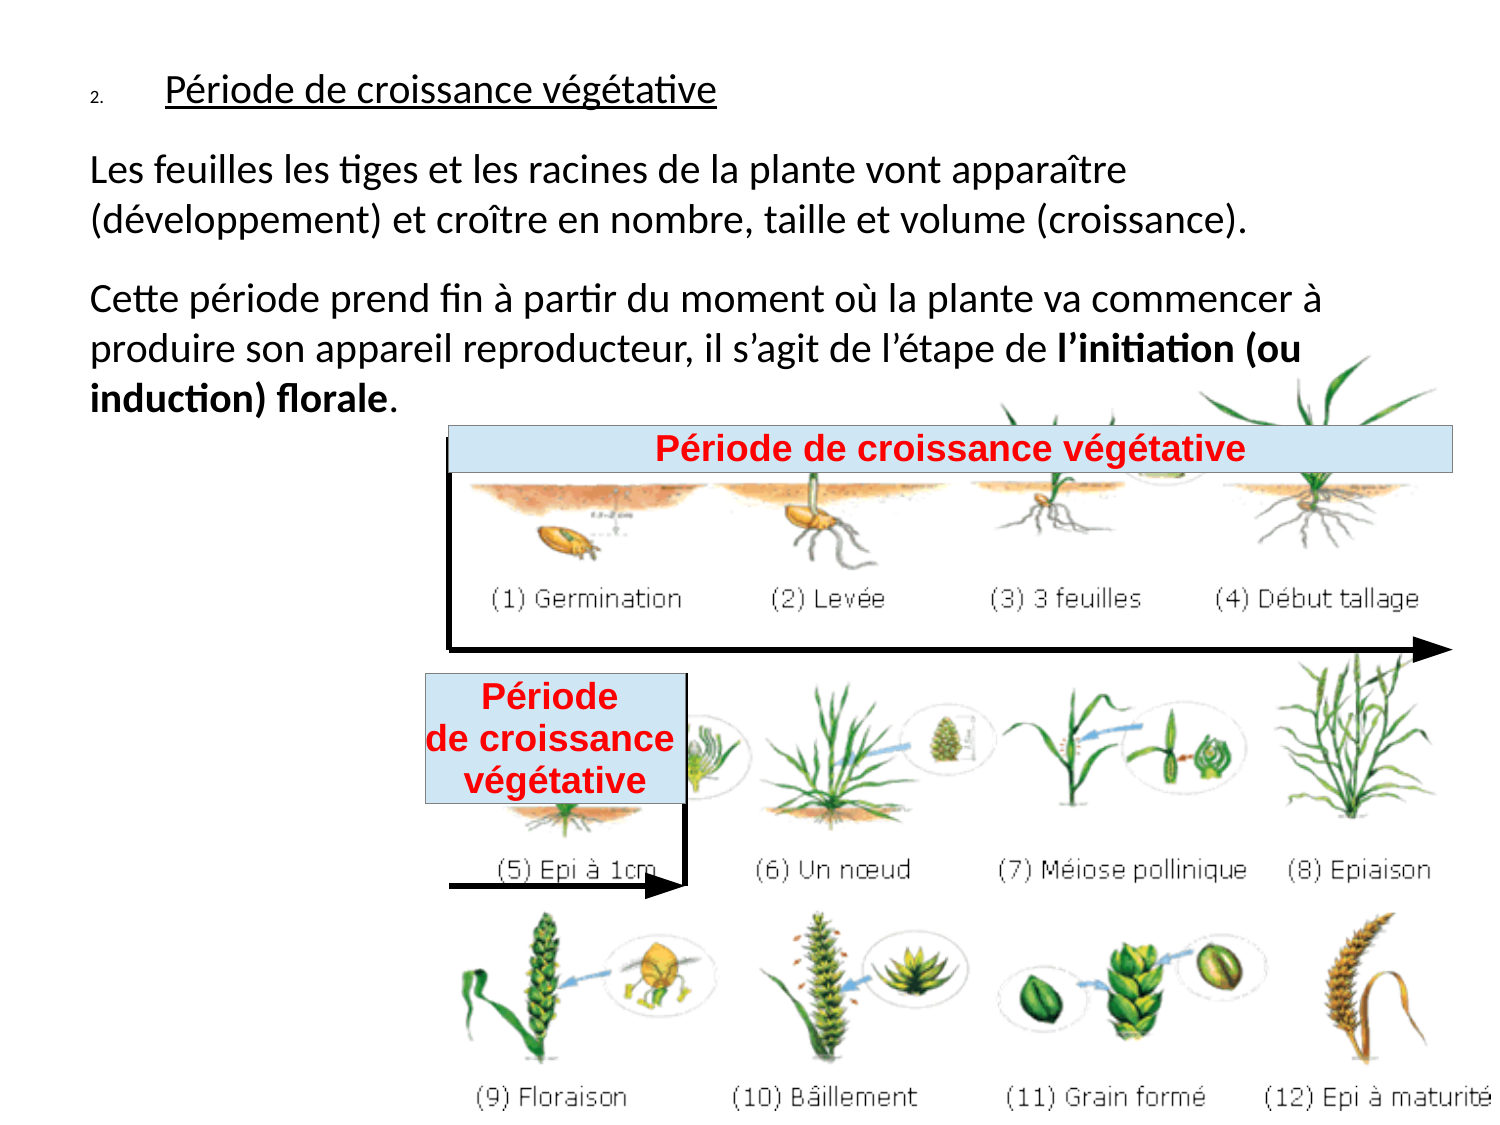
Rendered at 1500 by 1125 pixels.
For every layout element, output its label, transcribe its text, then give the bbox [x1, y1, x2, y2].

picture [460, 354, 1491, 1111]
text_box Période de croissance végétative [448, 425, 1453, 473]
picture [460, 804, 682, 884]
list Période de croissance végétative Les feuilles les tiges et les racines de la plante vont apparaître (développement) et croître en nombre, taille et volume (croissance). Cette période prend fin à partir du moment où la plante va commencer à produire son appareil reproducteur, il s’agit de l’étape de l’initiation (ou induction) florale. [75, 54, 1425, 1005]
text_box Période de croissance végétative [425, 673, 686, 804]
